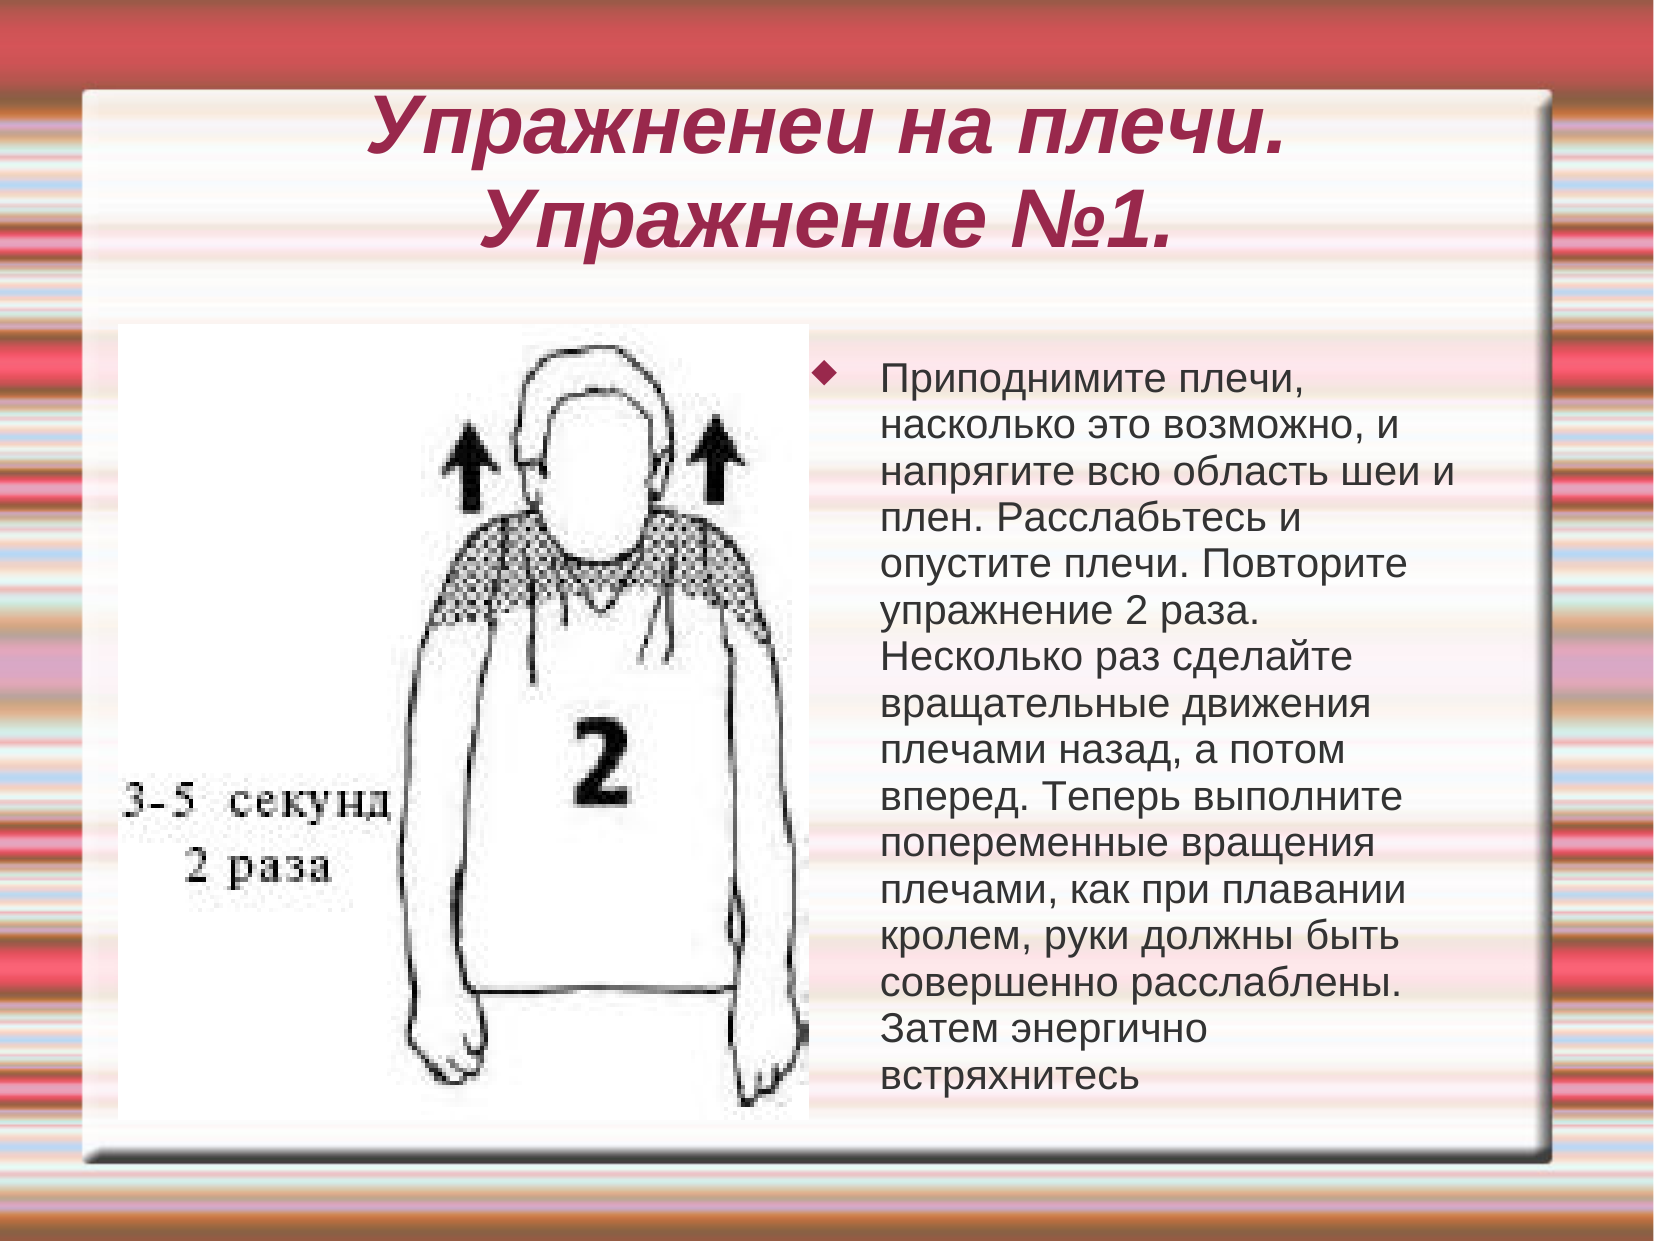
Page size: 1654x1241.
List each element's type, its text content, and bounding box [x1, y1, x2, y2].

list Приподнимите плечи, насколько это возможно, и напрягите всю область шеи и плен. Расслабьтесь и опустите плечи. Повторите упражнение 2 раза. Несколько раз сделайте вращательные движения плечами назад, а потом вперед. Теперь выполните попеременные вращения плечами, как при плавании кролем, руки должны быть совершенно расслаблены. Затем энергично встряхнитесь [797, 354, 1472, 1121]
title Упражненеи на плечи. Упражнение №1. [121, 78, 1534, 358]
picture [0, 0, 1654, 1241]
